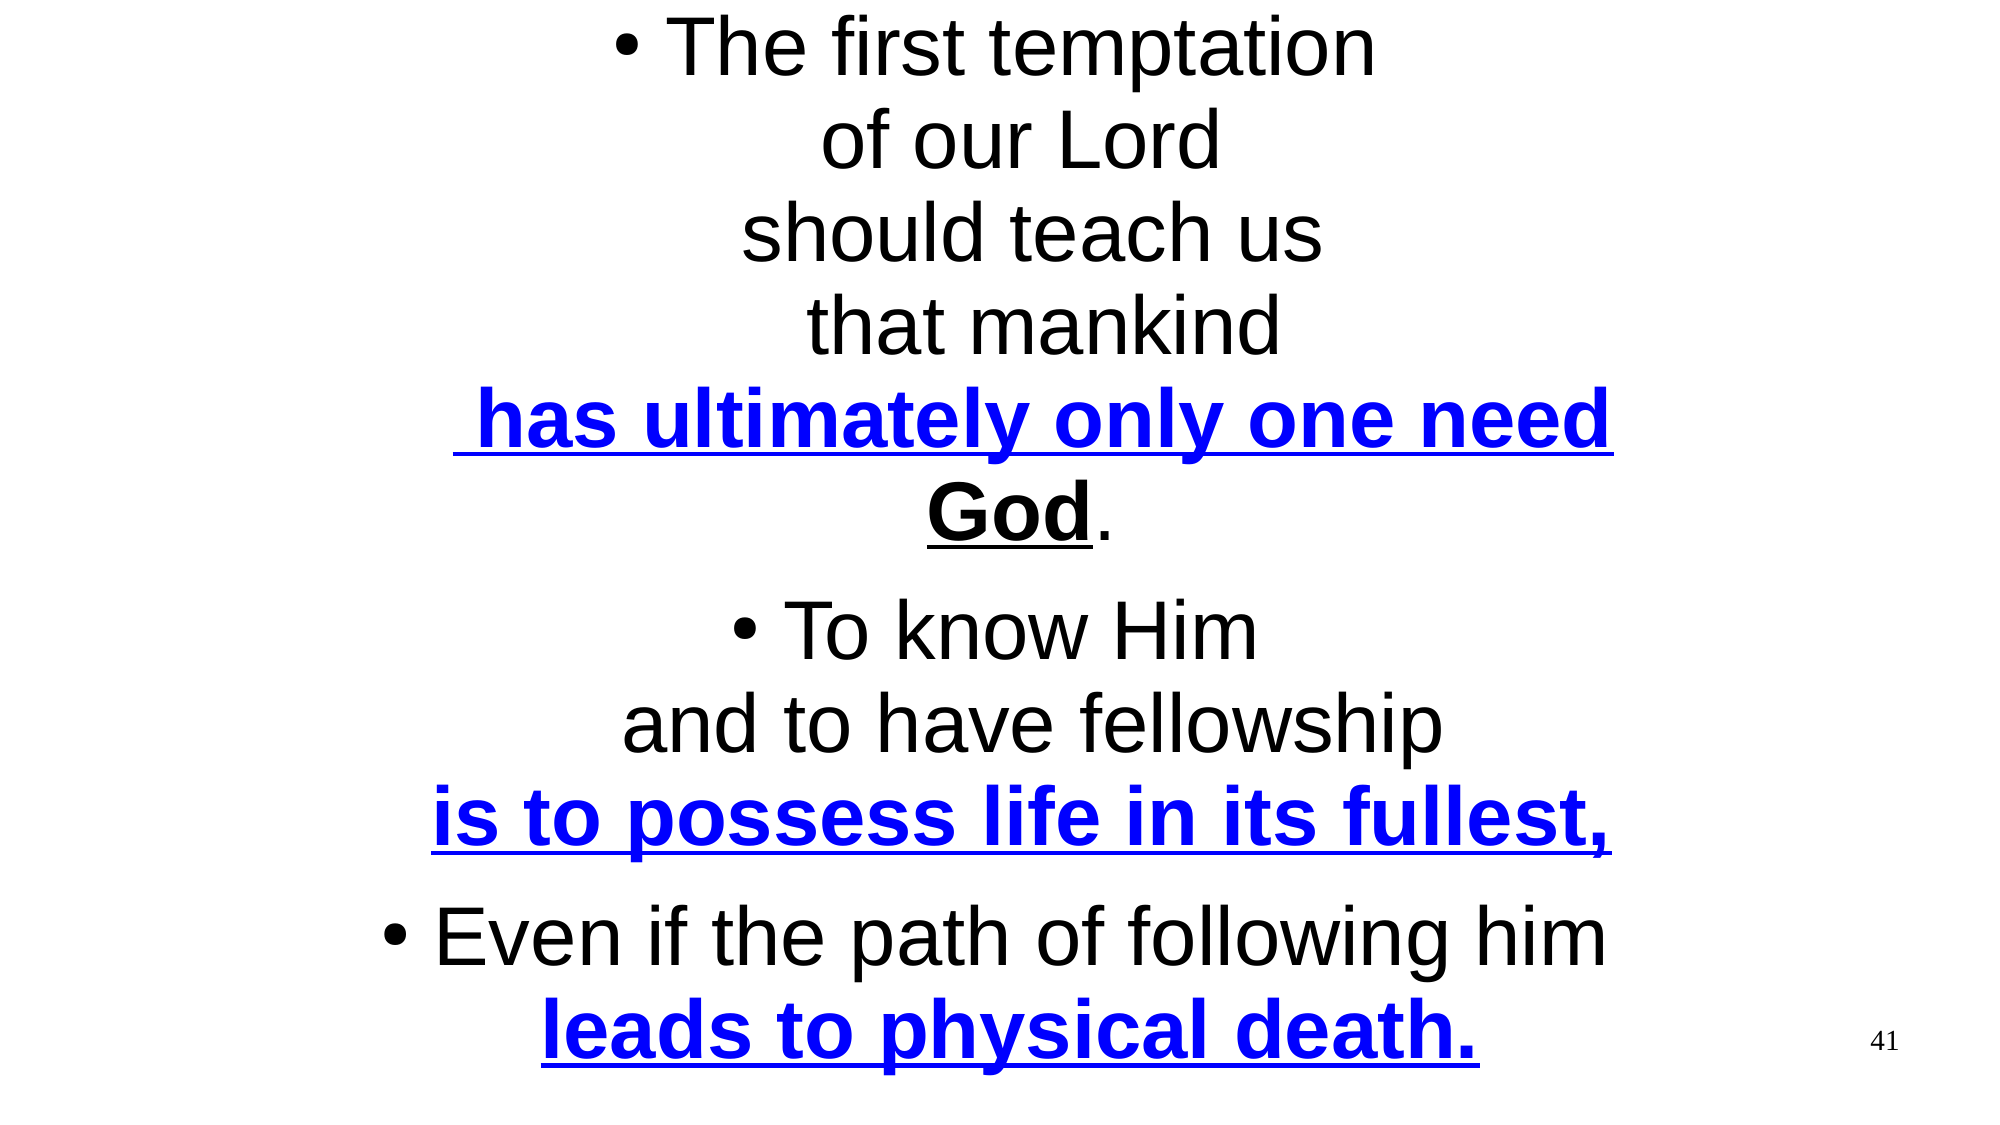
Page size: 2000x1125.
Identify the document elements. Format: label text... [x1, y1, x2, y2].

list The first temptation of our Lord should teach us that mankind has ultimately only one need God. To know Him and to have fellowship is to possess life in its fullest, Even if the path of following him leads to physical death. [0, 0, 1996, 1123]
